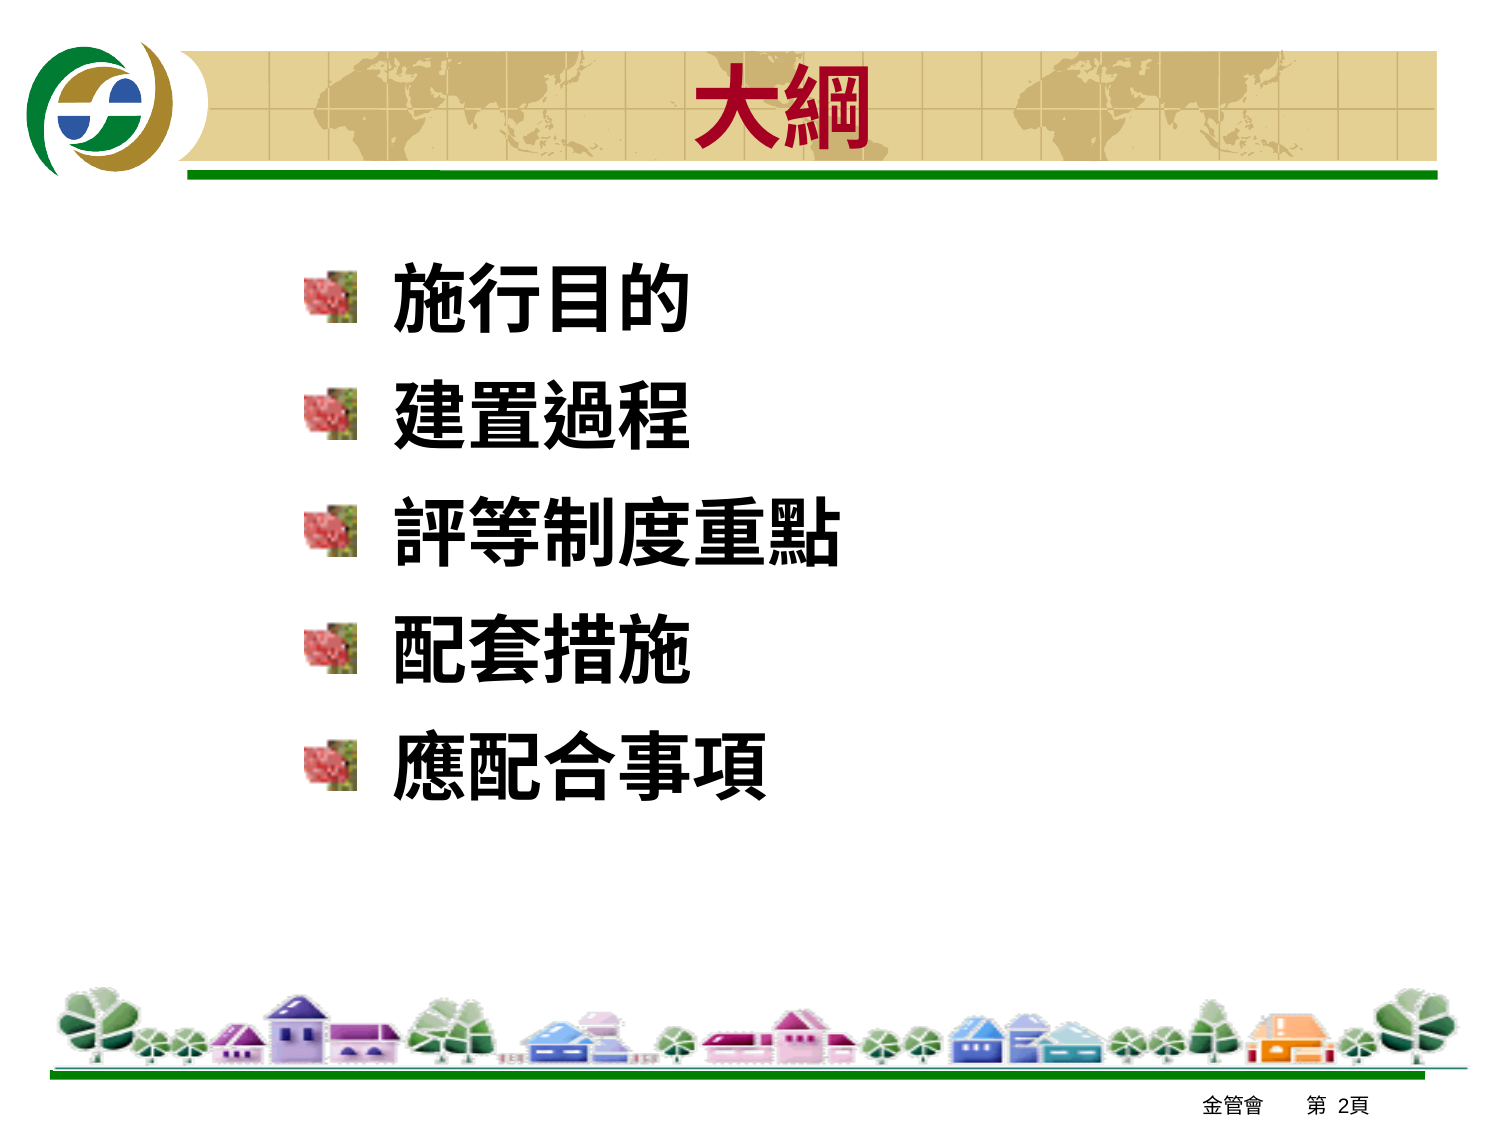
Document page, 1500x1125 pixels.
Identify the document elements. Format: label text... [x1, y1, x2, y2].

list 施行目的 建置過程 評等制度重點 配套措施 應配合事項 [289, 243, 1235, 965]
picture [53, 987, 1471, 1071]
title 大綱 [174, 42, 1450, 161]
picture [24, 37, 175, 178]
